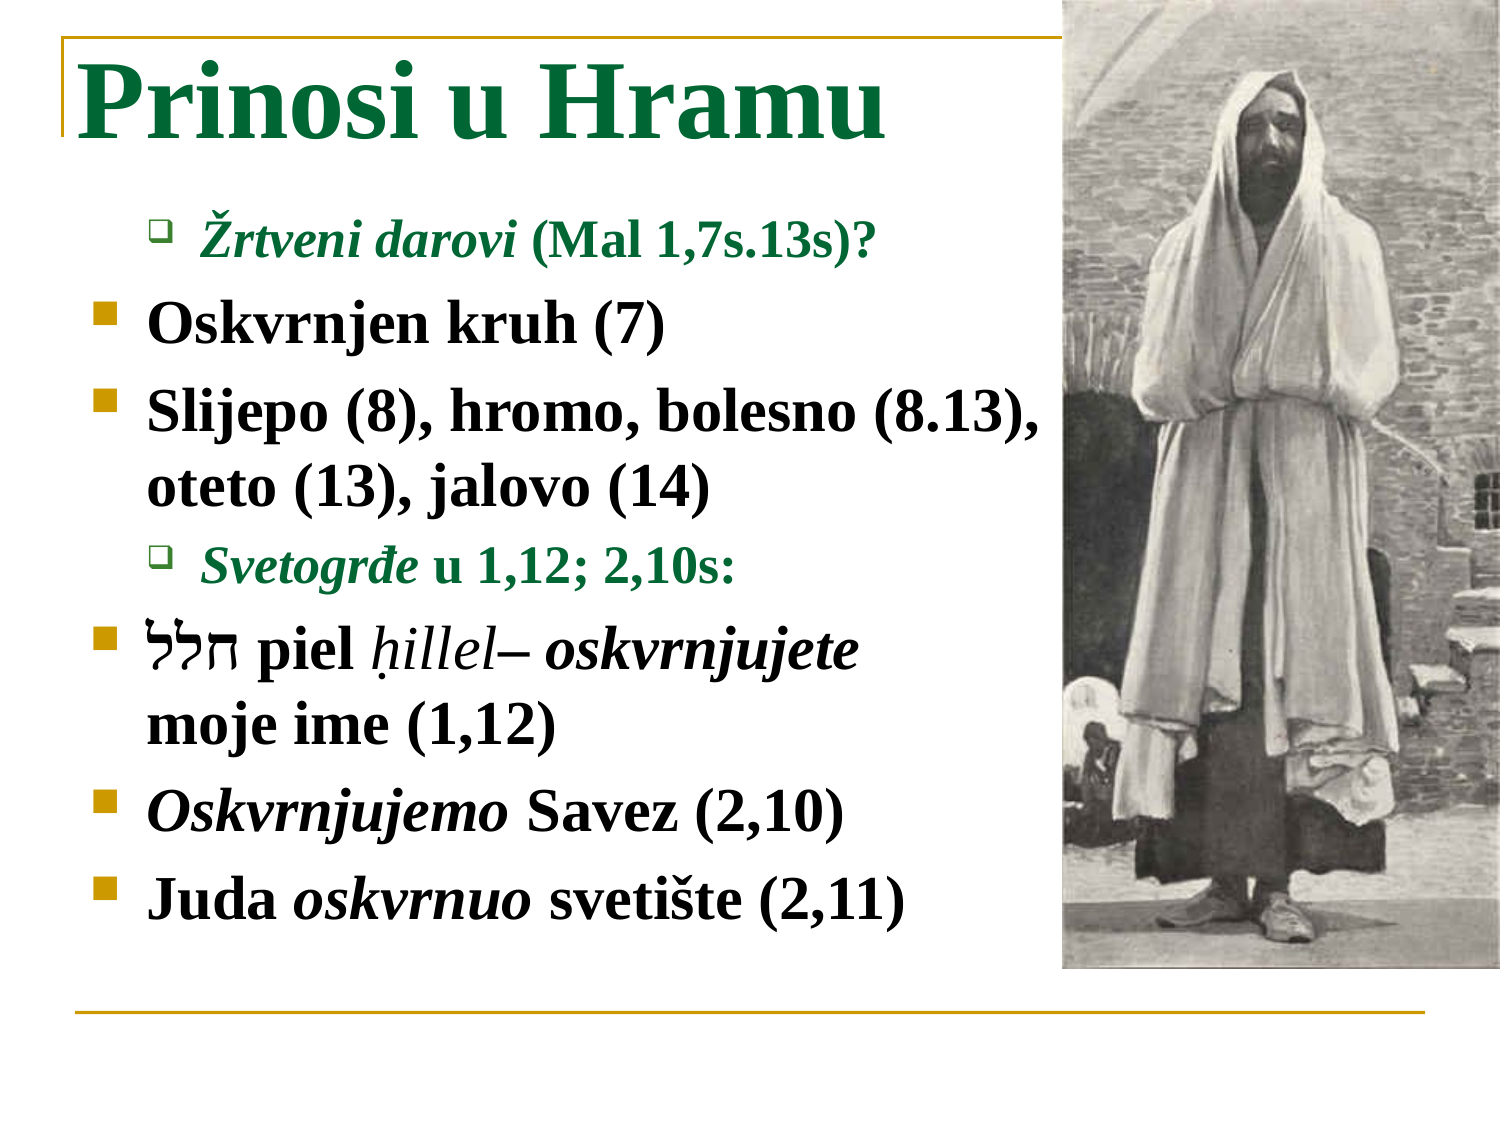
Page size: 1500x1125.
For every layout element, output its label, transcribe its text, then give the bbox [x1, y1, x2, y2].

title Prinosi u Hramu [61, 19, 1062, 206]
picture [1062, 0, 1500, 969]
list Žrtveni darovi (Mal 1,7s.13s)? Oskvrnjen kruh (7) Slijepo (8), hromo, bolesno (8.13), oteto (13), jalovo (14) Svetogrđe u 1,12; 2,10s: חלל piel ḥillel– oskvrnjujete moje ime (1,12) Oskvrnjujemo Savez (2,10) Juda oskvrnuo svetište (2,11) [75, 196, 1057, 1006]
